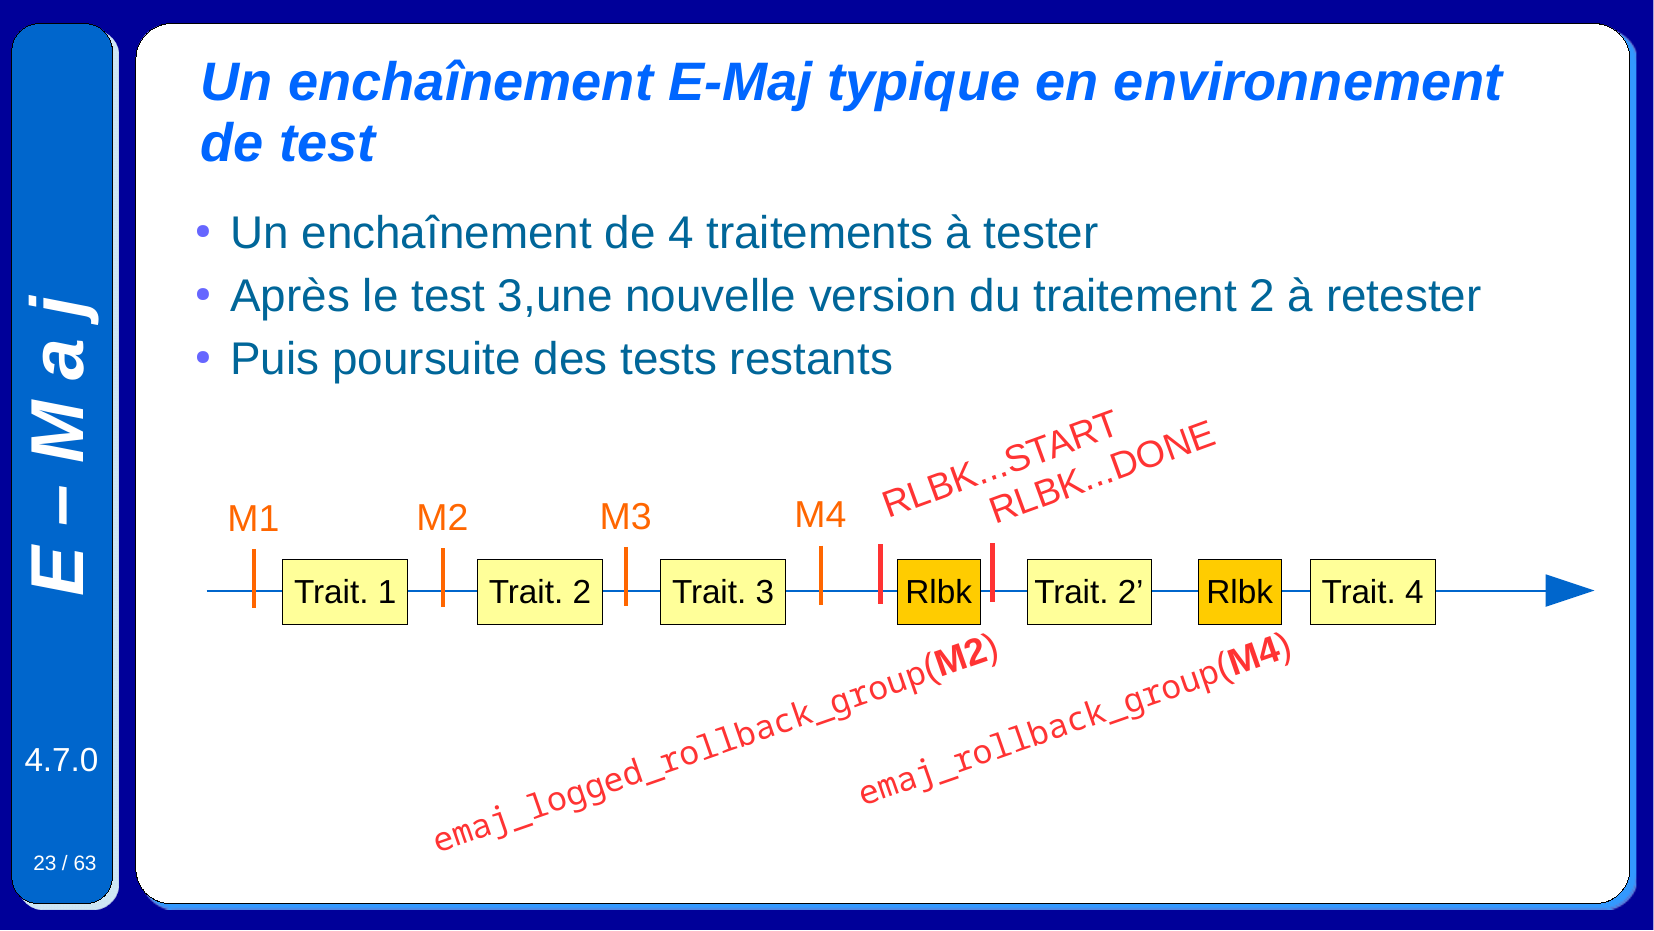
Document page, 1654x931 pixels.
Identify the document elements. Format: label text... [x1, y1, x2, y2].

text_box Trait. 2’ [1027, 559, 1152, 625]
text_box RLBK...START [860, 389, 1137, 539]
text_box emaj_rollback_group(M4) [834, 609, 1318, 837]
text_box M2 [401, 488, 484, 546]
text_box M1 [212, 490, 295, 547]
list Un enchaînement de 4 traitements à tester Après le test 3,une nouvelle version du traitement 2 à retester Puis poursuite des tests restants [177, 206, 1587, 385]
title Un enchaînement E-Maj typique en environnement de test [200, 34, 1575, 191]
text_box Trait. 4 [1310, 559, 1436, 625]
text_box M4 [779, 486, 862, 544]
text_box RLBK...DONE [967, 399, 1238, 545]
text_box Trait. 2 [477, 559, 603, 625]
text_box Trait. 1 [282, 559, 408, 625]
text_box Rlbk [897, 559, 981, 625]
text_box Trait. 3 [660, 559, 786, 625]
text_box Rlbk [1198, 559, 1282, 625]
text_box M3 [584, 487, 667, 545]
text_box emaj_logged_rollback_group(M2) [409, 610, 1025, 884]
